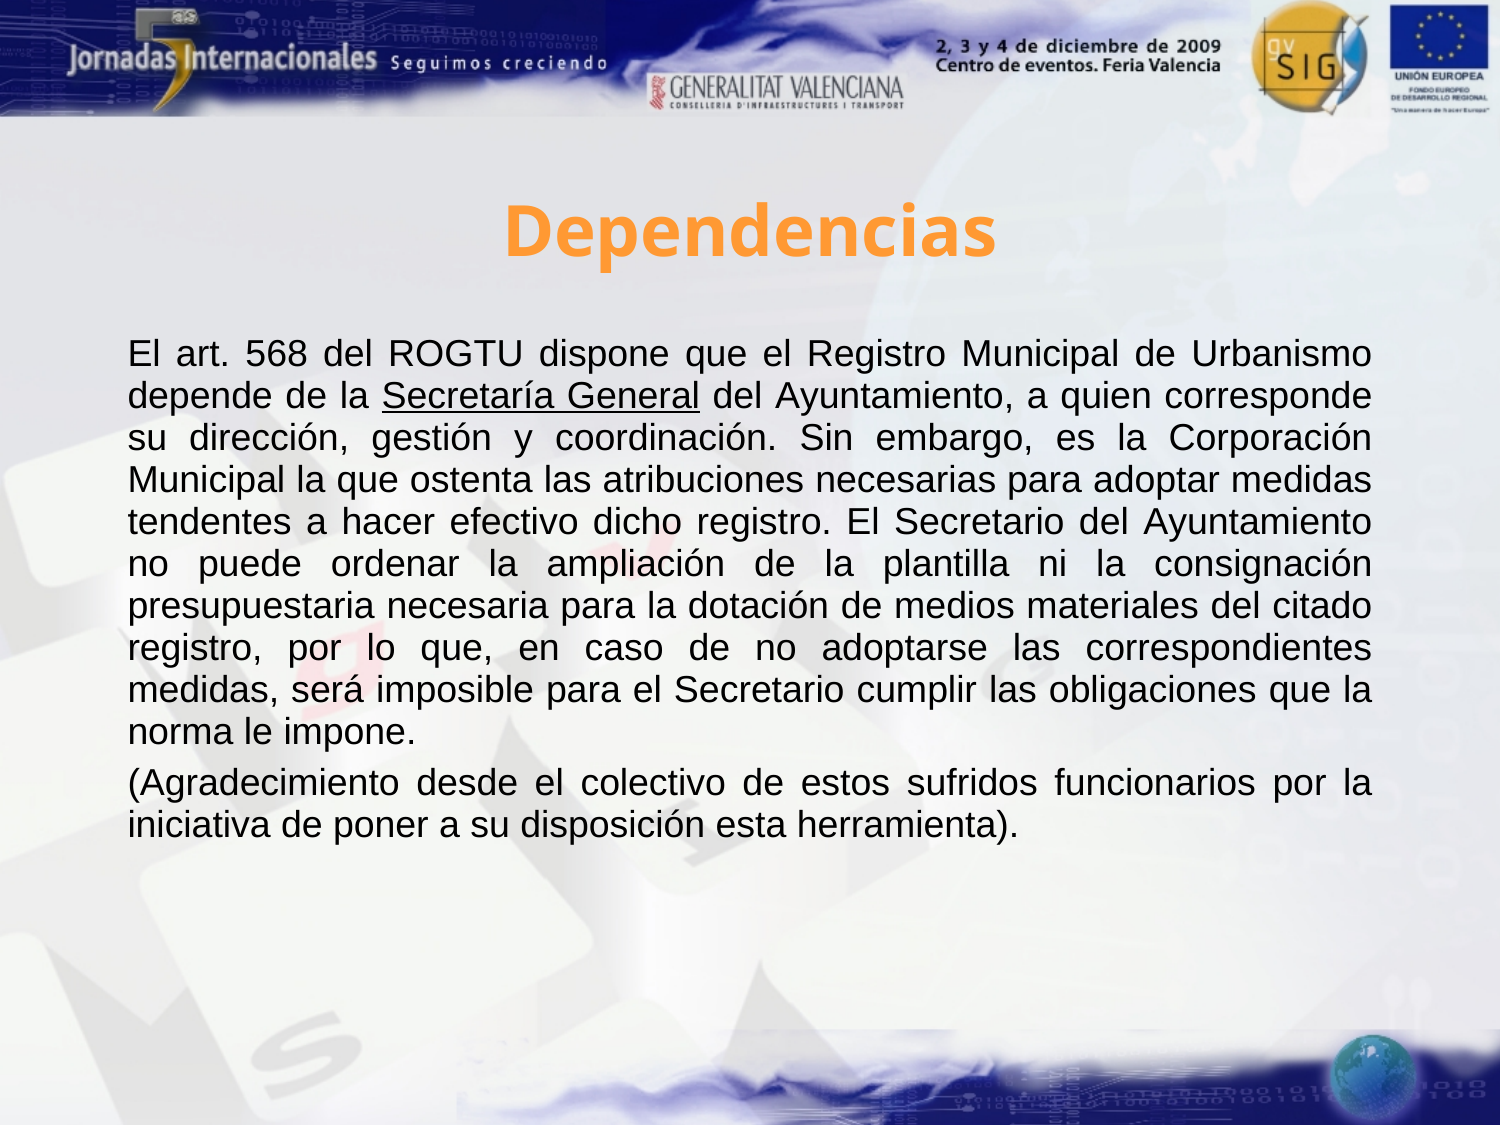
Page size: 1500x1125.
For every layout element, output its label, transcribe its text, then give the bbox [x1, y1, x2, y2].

text_box Dependencias [0, 162, 1500, 293]
picture [0, 0, 1500, 162]
list El art. 568 del ROGTU dispone que el Registro Municipal de Urbanismo depende de la Secretaría General del Ayuntamiento, a quien corresponde su dirección, gestión y coordinación. Sin embargo, es la Corporación Municipal la que ostenta las atribuciones necesarias para adoptar medidas tendentes a hacer efectivo dicho registro. El Secretario del Ayuntamiento no puede ordenar la ampliación de la plantilla ni la consignación presupuestaria necesaria para la dotación de medios materiales del citado registro, por lo que, en caso de no adoptarse las correspondientes medidas, será imposible para el Secretario cumplir las obligaciones que la norma le impone. (Agradecimiento desde el colectivo de estos sufridos funcionarios por la iniciativa de poner a su disposición esta herramienta). [112, 324, 1388, 1001]
picture [0, 293, 1500, 1125]
